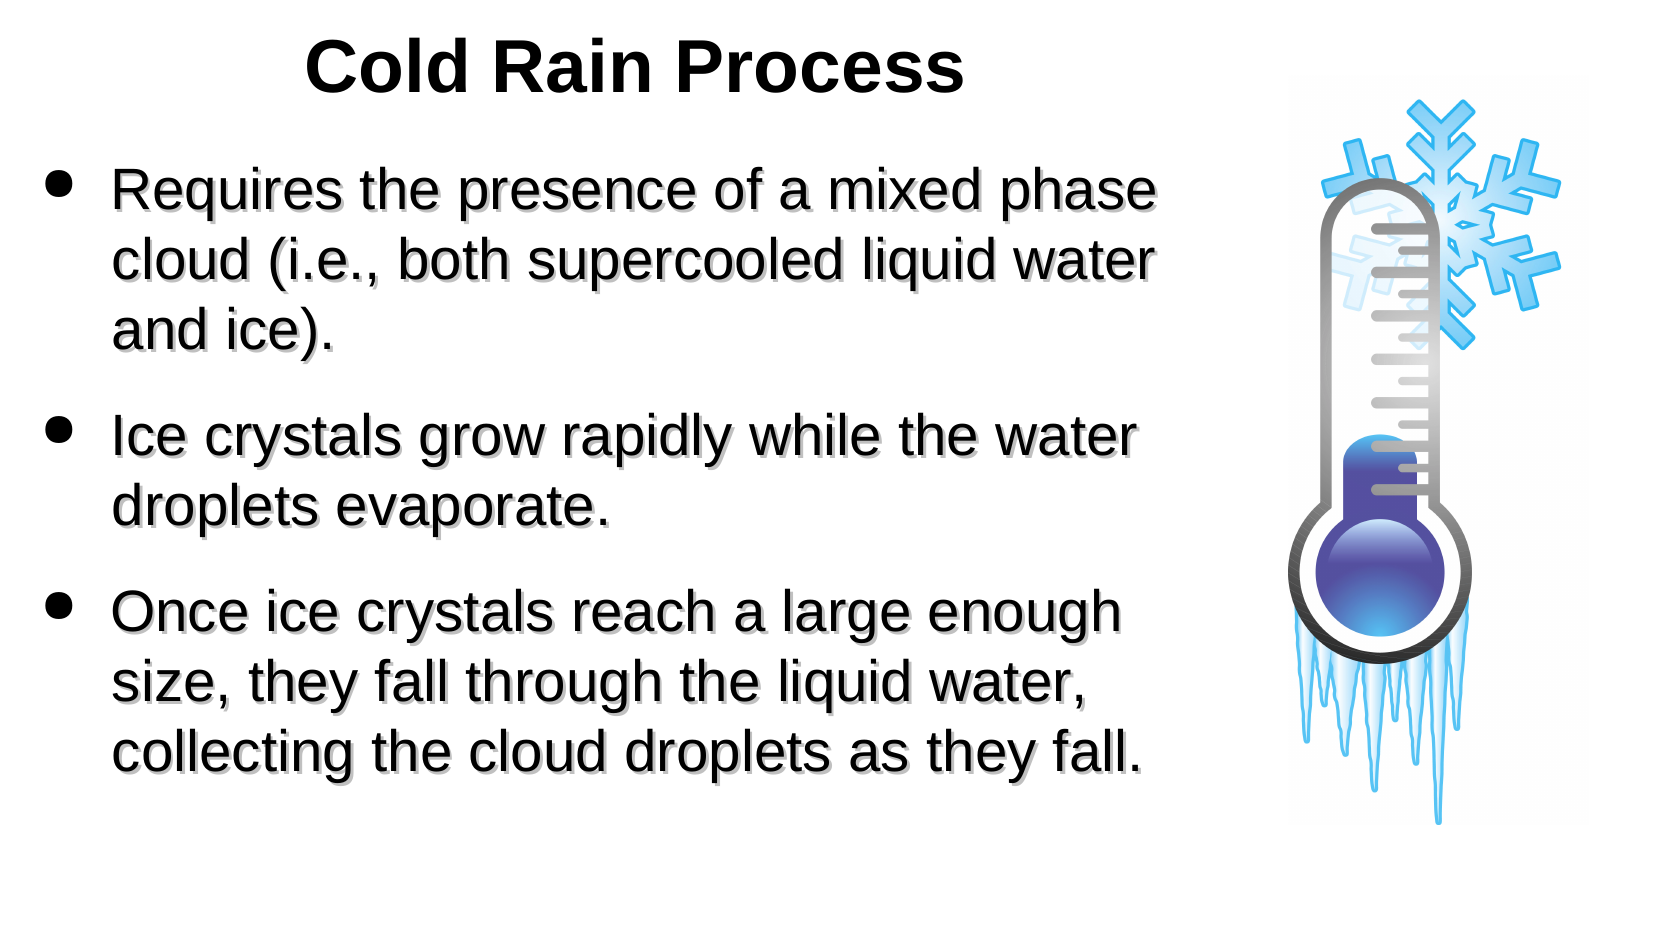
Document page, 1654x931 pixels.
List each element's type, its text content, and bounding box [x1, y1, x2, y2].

text_box Requires the presence of a mixed phase cloud (i.e., both supercooled liquid water and ice). Ice crystals grow rapidly while the water droplets evaporate. Once ice crystals reach a large enough size, they fall through the liquid water, collecting the cloud droplets as they fall. [25, 144, 1238, 791]
picture [1288, 75, 1589, 826]
title Cold Rain Process [0, 11, 1276, 113]
